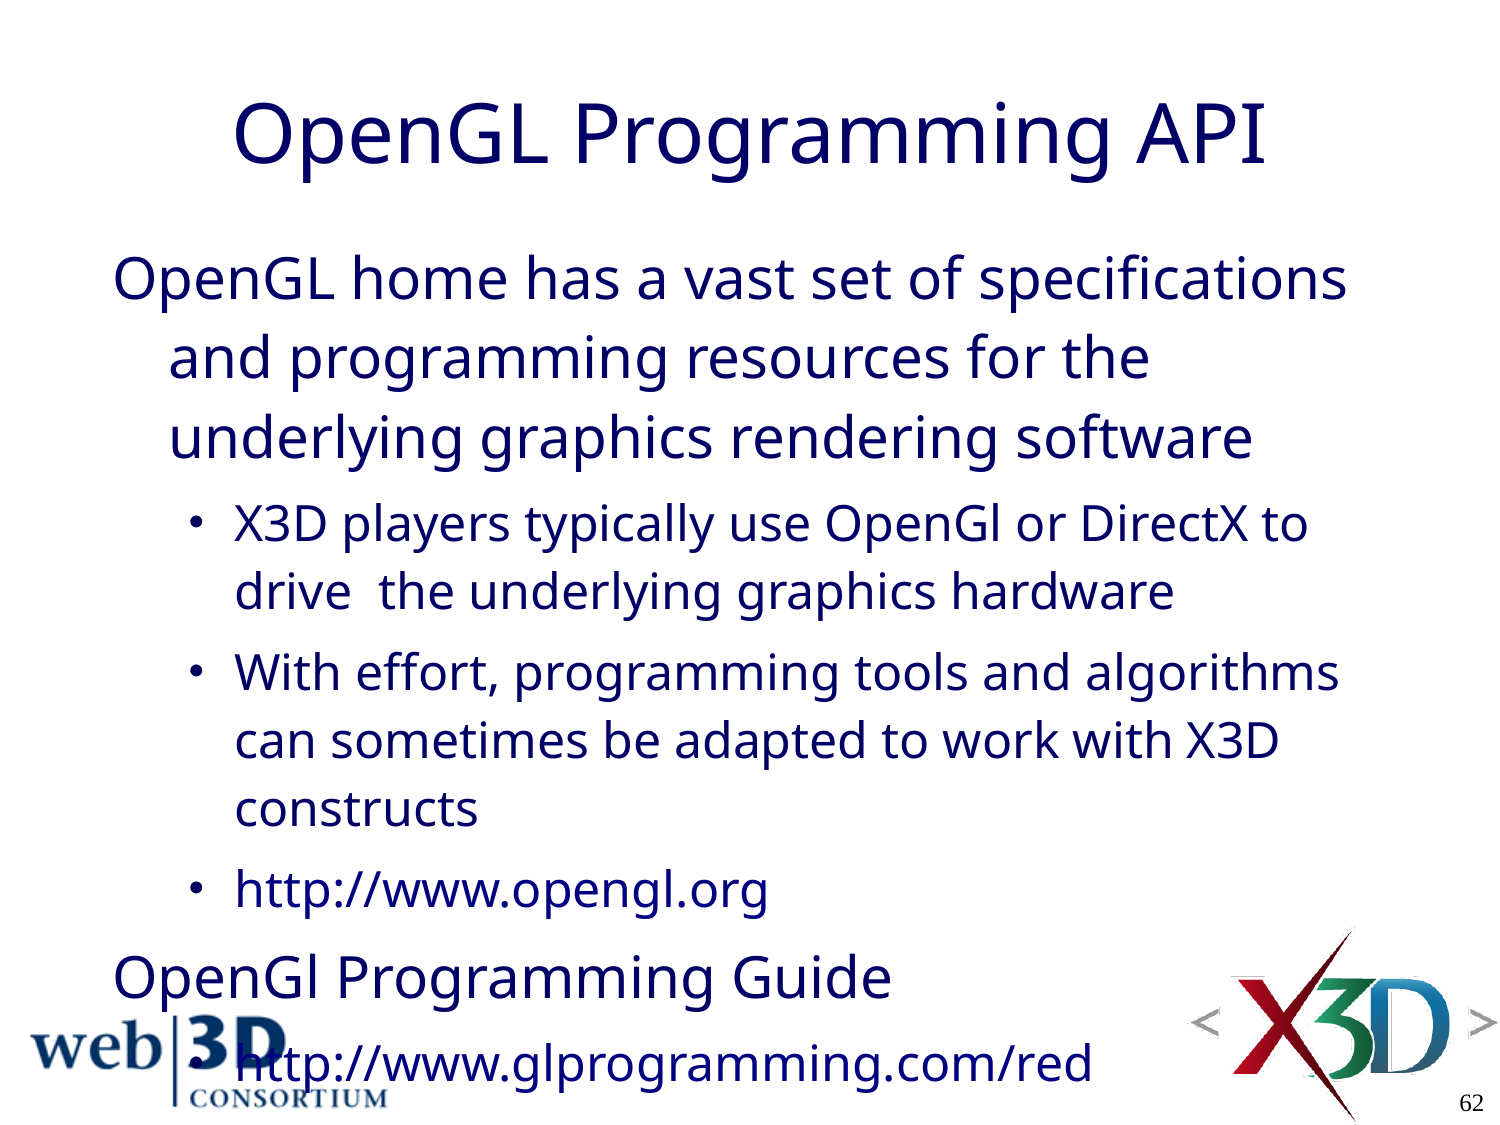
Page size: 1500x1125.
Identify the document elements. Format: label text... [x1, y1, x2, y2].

list OpenGL home has a vast set of specifications and programming resources for the underlying graphics rendering software X3D players typically use OpenGl or DirectX to drive the underlying graphics hardware With effort, programming tools and algorithms can sometimes be adapted to work with X3D constructs http://www.opengl.org OpenGl Programming Guide http://www.glprogramming.com/red [112, 237, 1388, 986]
title OpenGL Programming API [112, 37, 1388, 226]
picture [12, 998, 413, 1118]
picture [1187, 926, 1500, 1125]
